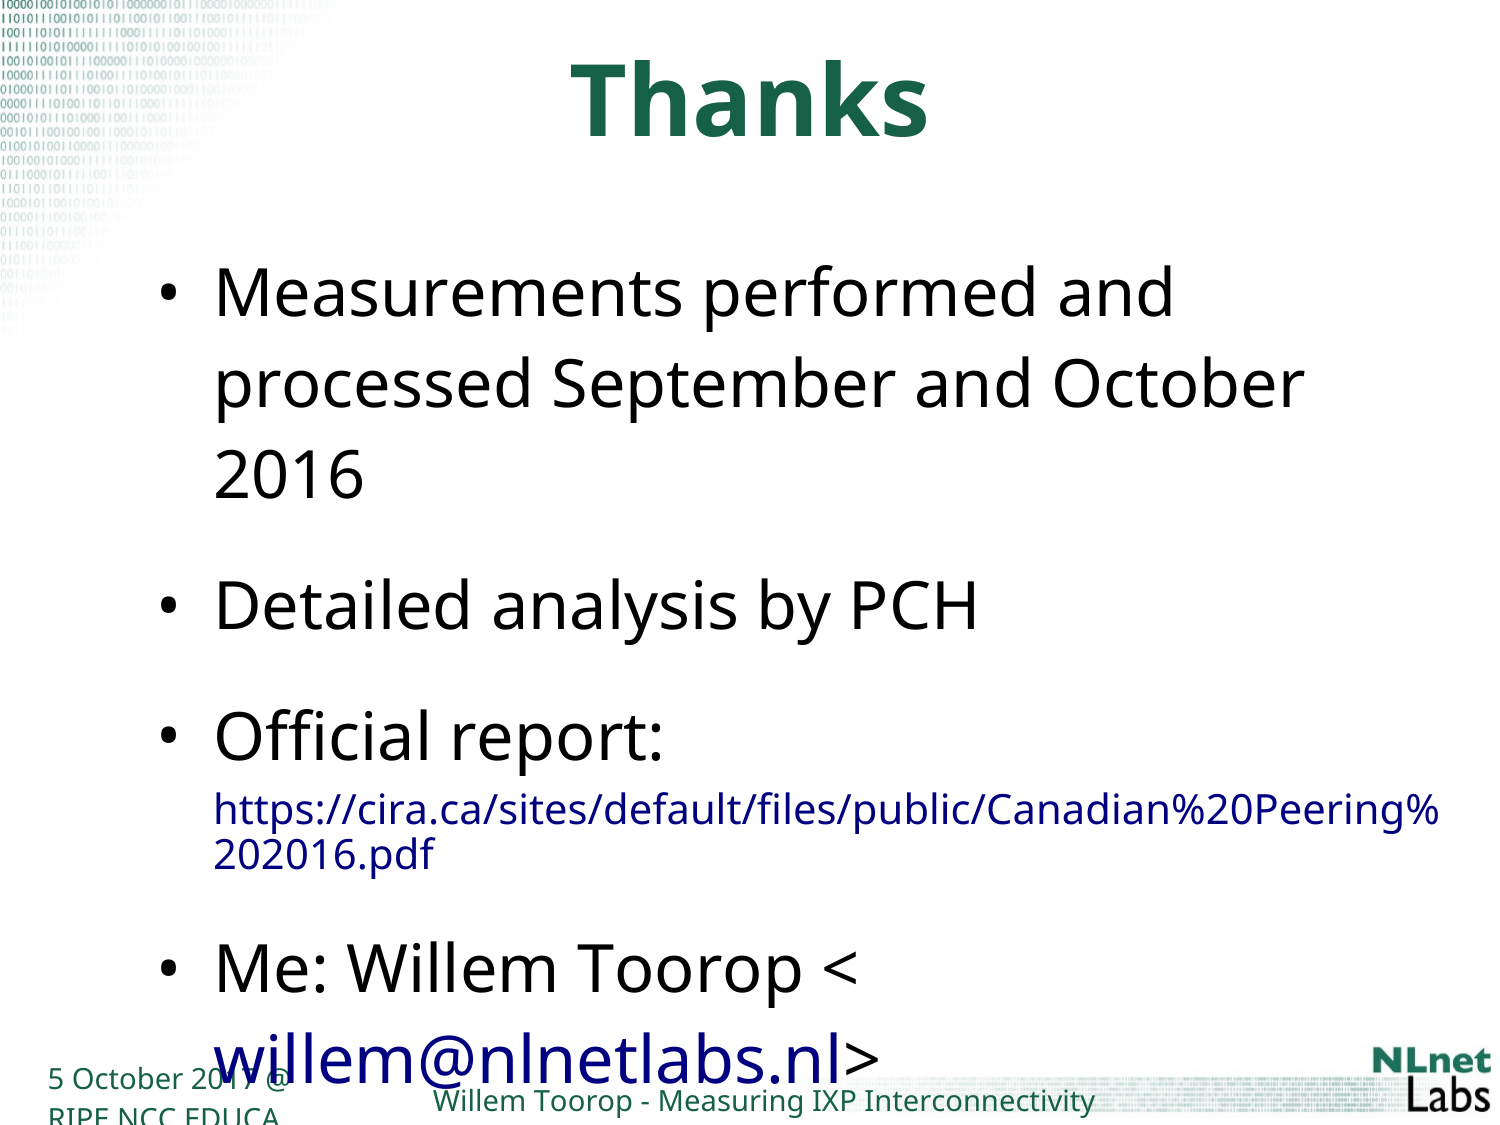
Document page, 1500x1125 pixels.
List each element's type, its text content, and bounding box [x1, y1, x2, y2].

picture [0, 0, 365, 365]
title Thanks [75, 3, 1425, 192]
list Measurements performed and processed September and October 2016 Detailed analysis by PCH Official report: https://cira.ca/sites/default/files/public/Canadian%20Peering%202016.pdf Me: Willem Toorop <willem@nlnetlabs.nl> [100, 245, 1455, 797]
picture [775, 1037, 1492, 1124]
